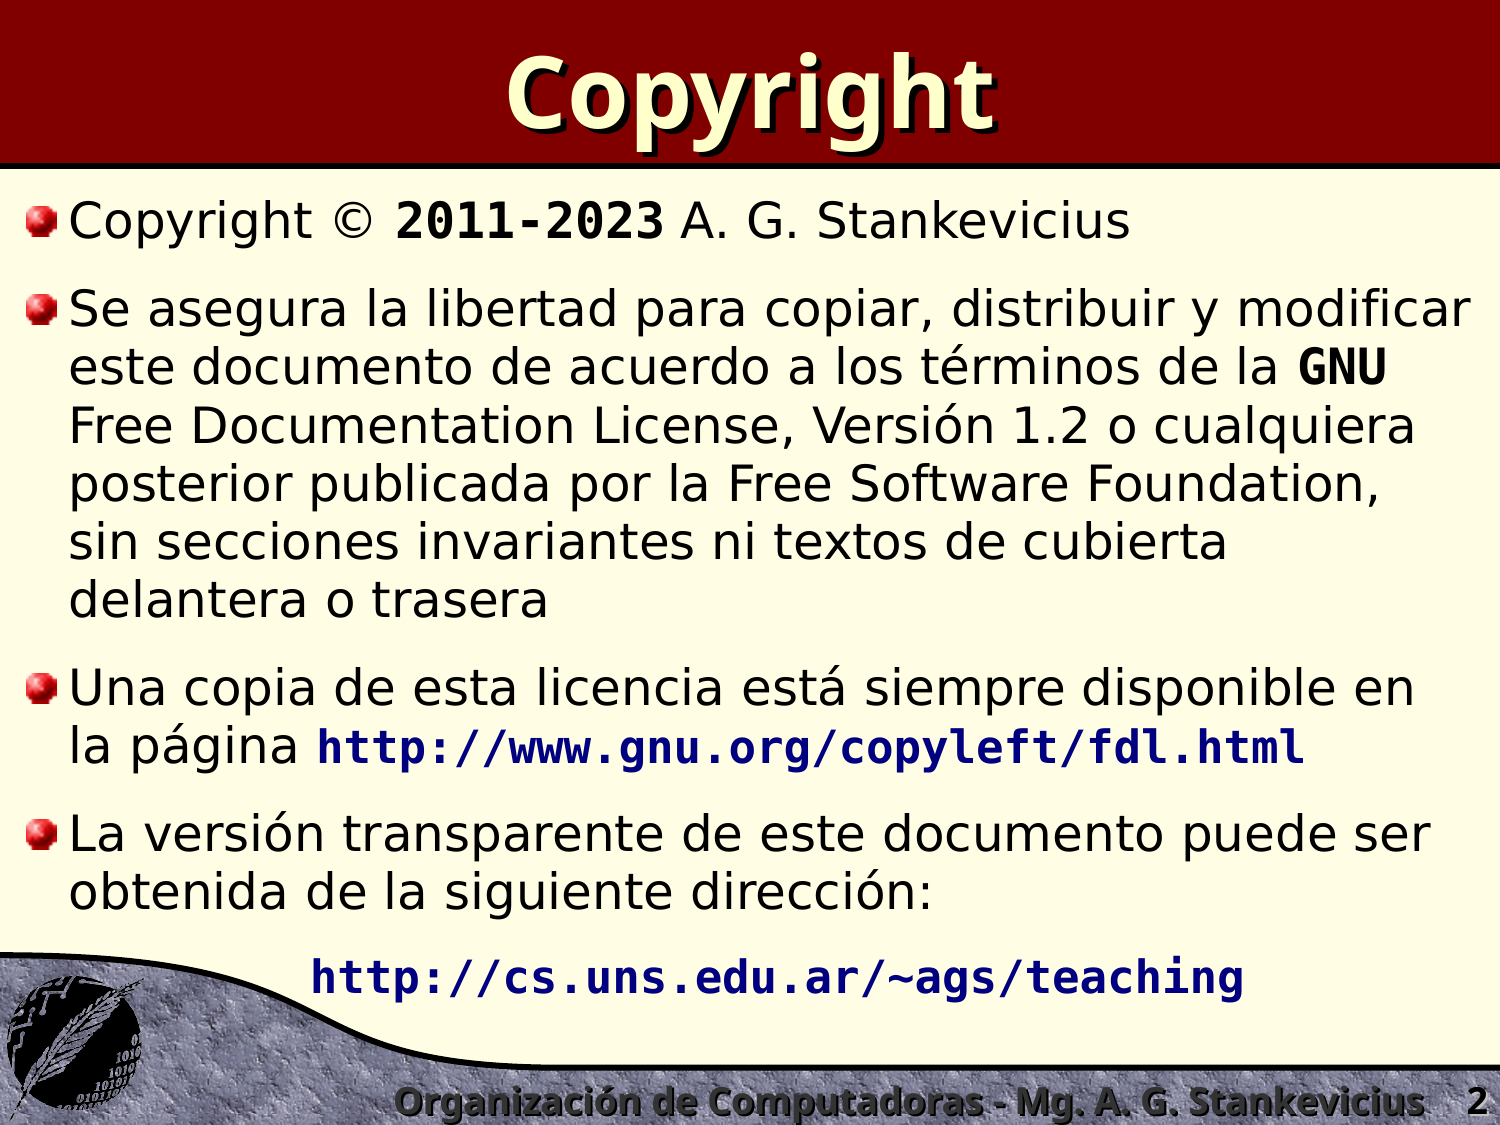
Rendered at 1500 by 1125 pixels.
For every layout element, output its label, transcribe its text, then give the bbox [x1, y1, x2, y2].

list Copyright © 2011-2023 A. G. Stankevicius Se asegura la libertad para copiar, distribuir y modificar este documento de acuerdo a los términos de la GNU Free Documentation License, Versión 1.2 o cualquiera posterior publicada por la Free Software Foundation, sin secciones invariantes ni textos de cubierta delantera o trasera Una copia de esta licencia está siempre disponible en la página http://www.gnu.org/copyleft/fdl.html La versión transparente de este documento puede ser obtenida de la siguiente dirección: http://cs.uns.edu.ar/~ags/teaching [11, 192, 1486, 1010]
title Copyright [15, 5, 1485, 160]
picture [1058, 1100, 1065, 1110]
picture [0, 959, 1500, 1125]
picture [448, 1100, 455, 1110]
picture [802, 1100, 806, 1110]
